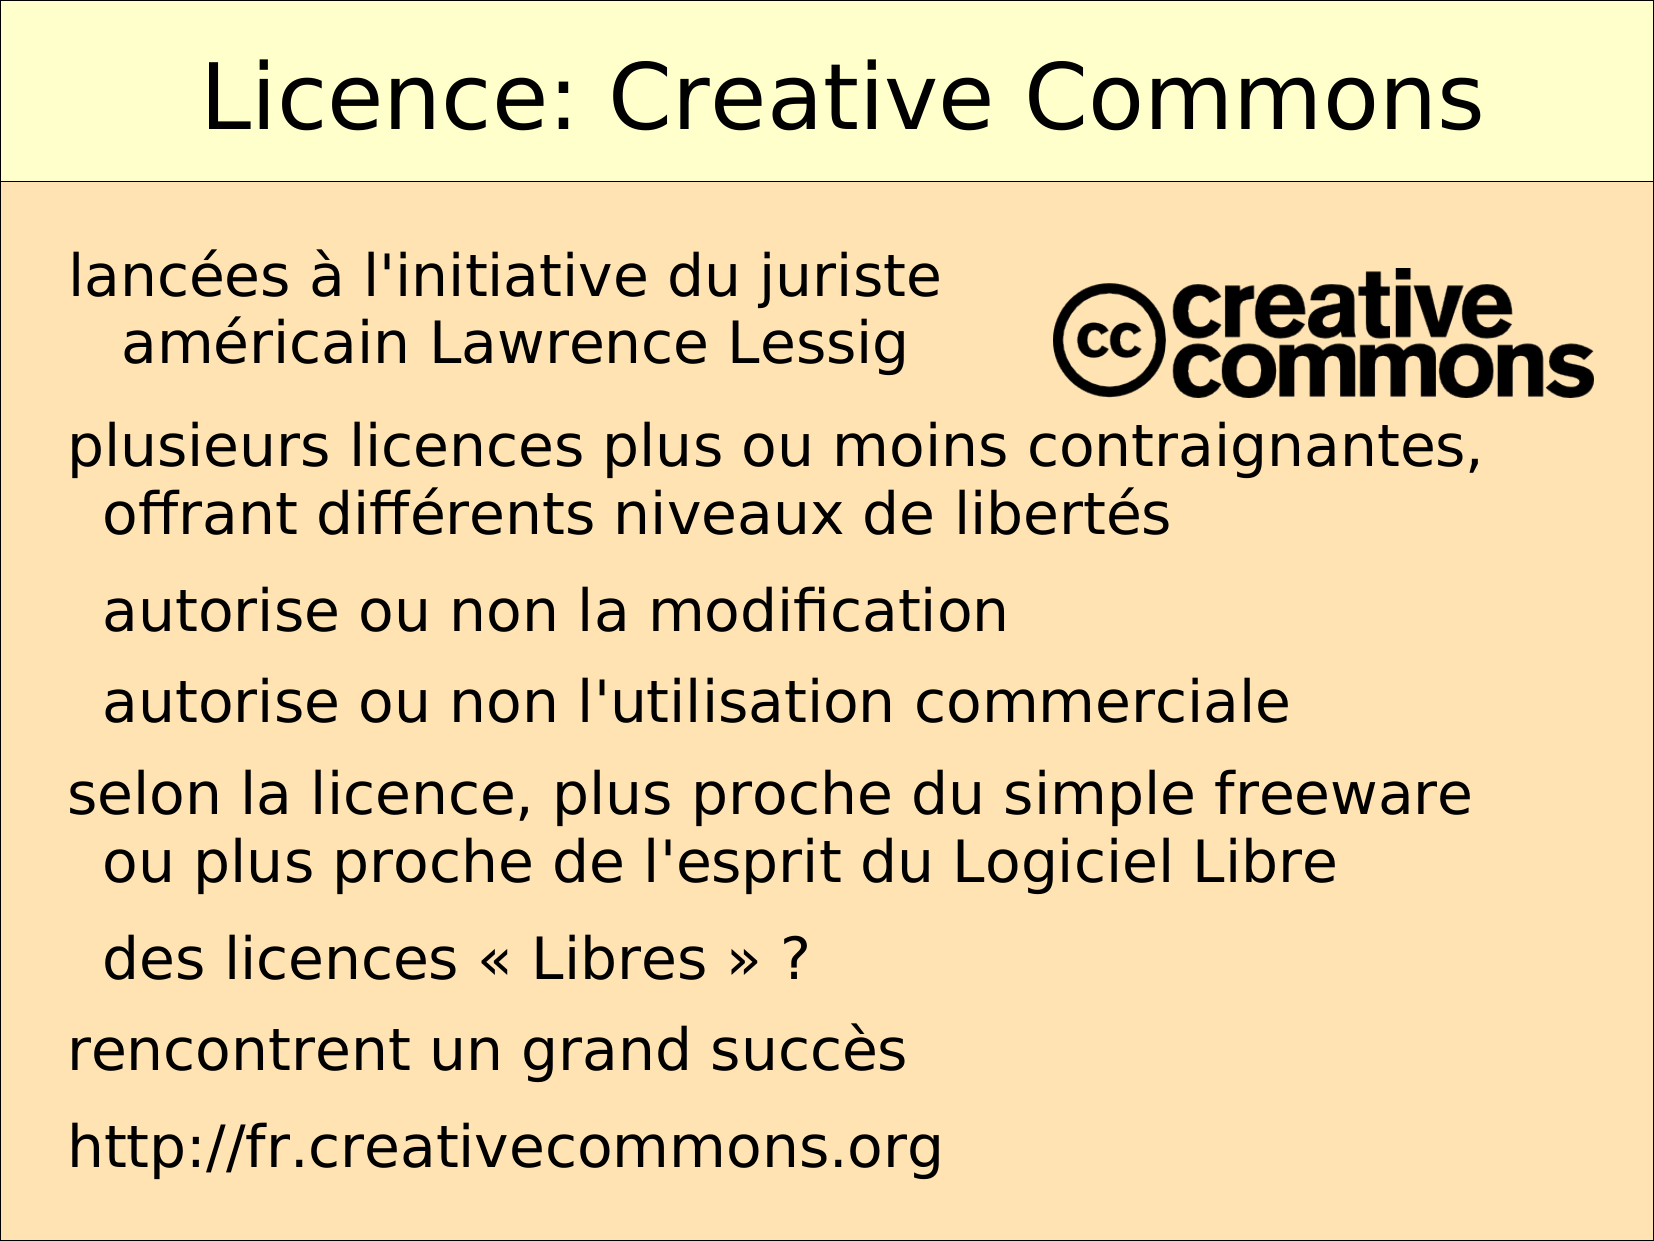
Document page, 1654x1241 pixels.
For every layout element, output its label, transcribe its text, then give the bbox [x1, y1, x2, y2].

title Licence: Creative Commons [135, 37, 1552, 158]
picture [1053, 268, 1594, 398]
list lancées à l'initiative du juriste américain Lawrence Lessig [50, 242, 1058, 412]
list plusieurs licences plus ou moins contraignantes, offrant différents niveaux de libertés autorise ou non la modification autorise ou non l'utilisation commerciale selon la licence, plus proche du simple freeware ou plus proche de l'esprit du Logiciel Libre des licences « Libres » ? rencontrent un grand succès http://fr.creativecommons.org [31, 412, 1551, 1206]
